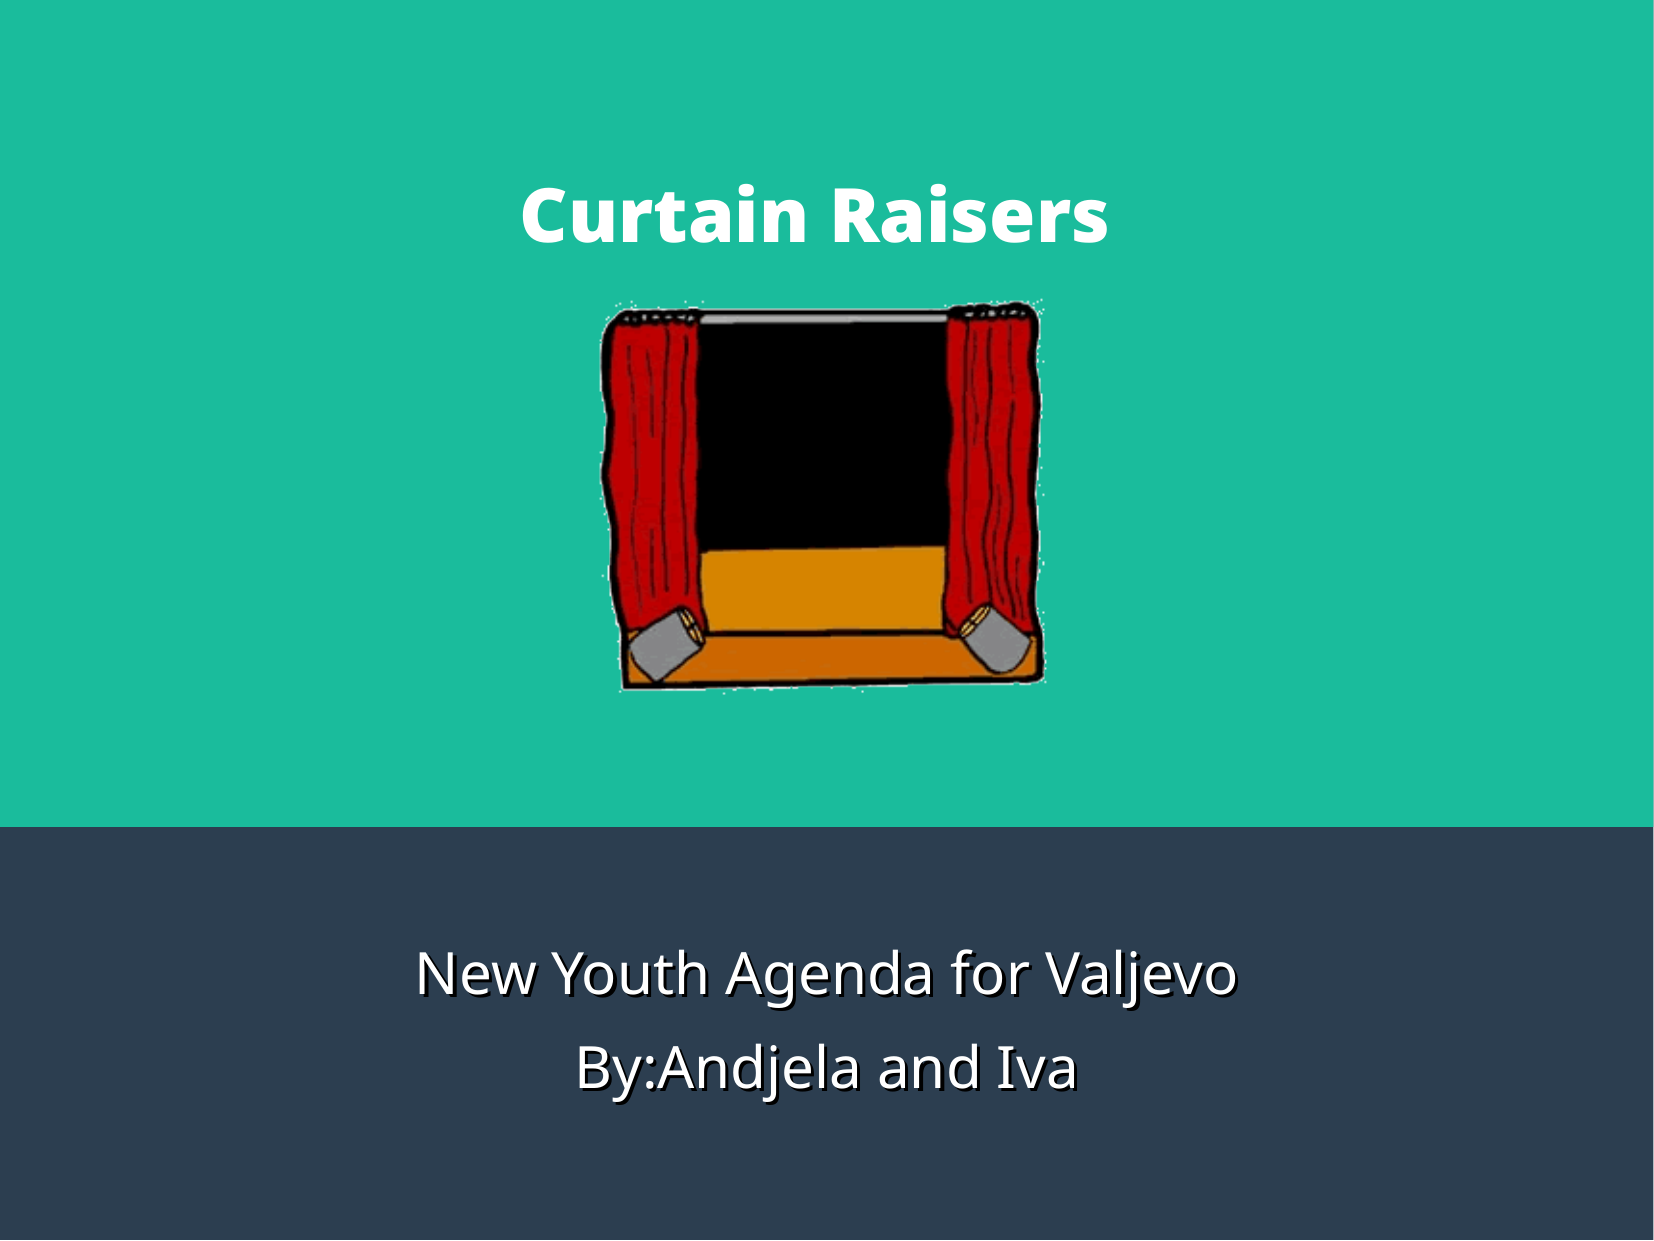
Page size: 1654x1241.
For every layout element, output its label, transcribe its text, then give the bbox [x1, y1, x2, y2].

title Curtain Raisers [30, 60, 1621, 316]
subtitle New Youth Agenda for Valjevo By:Andjela and Iva [59, 856, 1595, 1182]
picture [585, 284, 1066, 722]
